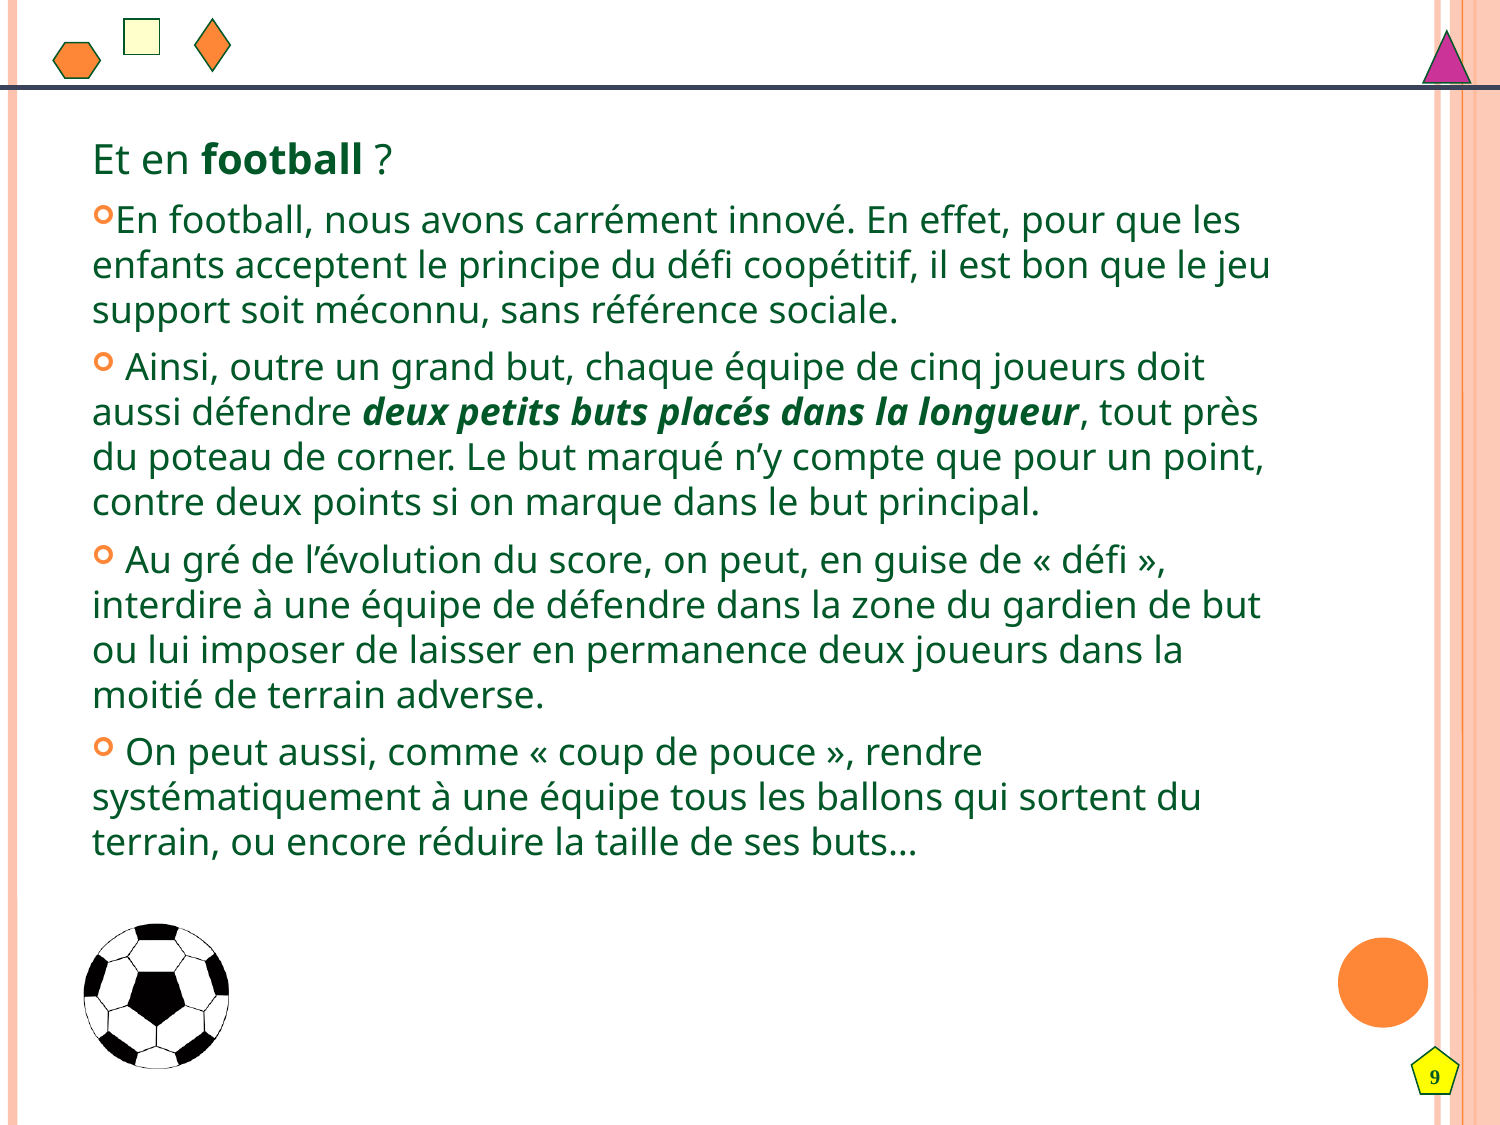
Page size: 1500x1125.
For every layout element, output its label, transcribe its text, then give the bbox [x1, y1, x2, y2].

text_box [265, 42, 691, 119]
list Et en football ? En football, nous avons carrément innové. En effet, pour que les enfants acceptent le principe du défi coopétitif, il est bon que le jeu support soit méconnu, sans référence sociale. Ainsi, outre un grand but, chaque équipe de cinq joueurs doit aussi défendre deux petits buts placés dans la longueur, tout près du poteau de corner. Le but marqué n’y compte que pour un point, contre deux points si on marque dans le but principal. Au gré de l’évolution du score, on peut, en guise de « défi », interdire à une équipe de défendre dans la zone du gardien de but ou lui imposer de laisser en permanence deux joueurs dans la moitié de terrain adverse. On peut aussi, comme « coup de pouce », rendre systématiquement à une équipe tous les ballons qui sortent du terrain, ou encore réduire la taille de ses buts… [76, 125, 1302, 988]
picture [76, 916, 236, 1076]
